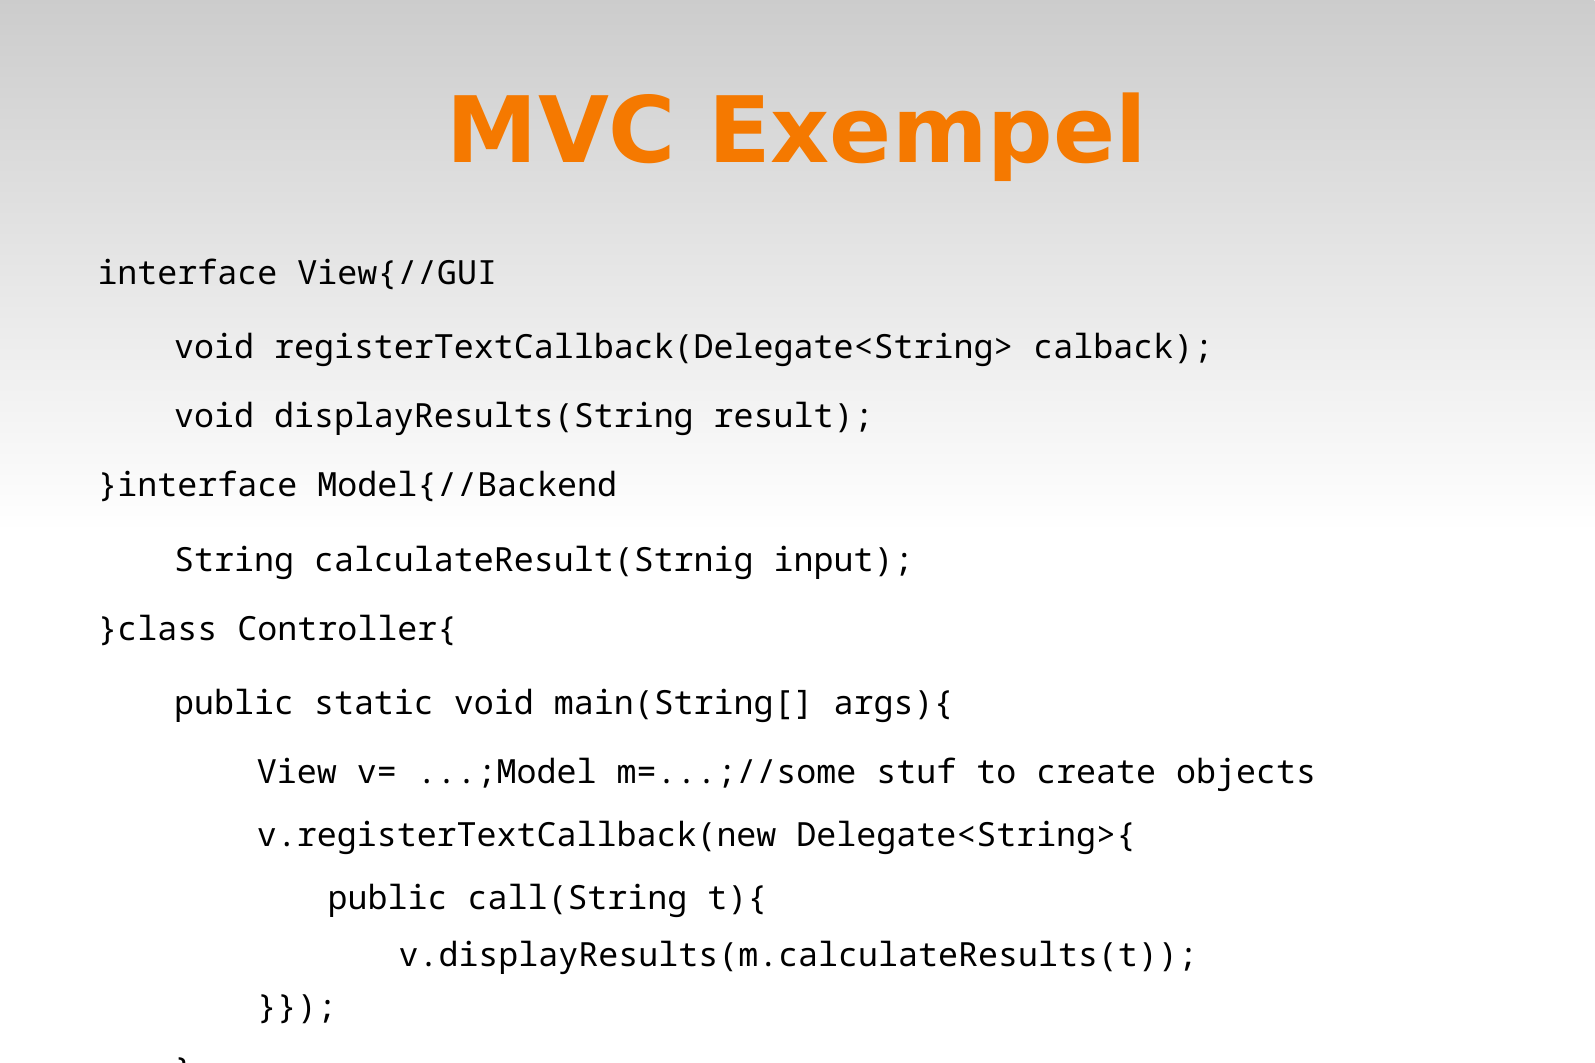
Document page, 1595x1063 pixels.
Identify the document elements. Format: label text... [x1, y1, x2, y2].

list interface View{//GUI void registerTextCallback(Delegate<String> calback); void displayResults(String result); }interface Model{//Backend String calculateResult(Strnig input); }class Controller{ public static void main(String[] args){ View v= ...;Model m=...;//some stuf to create objects v.registerTextCallback(new Delegate<String>{ public call(String t){ v.displayResults(m.calculateResults(t)); }}); } }//end main,end class [79, 248, 1515, 1042]
title MVC Exempel [79, 49, 1515, 213]
